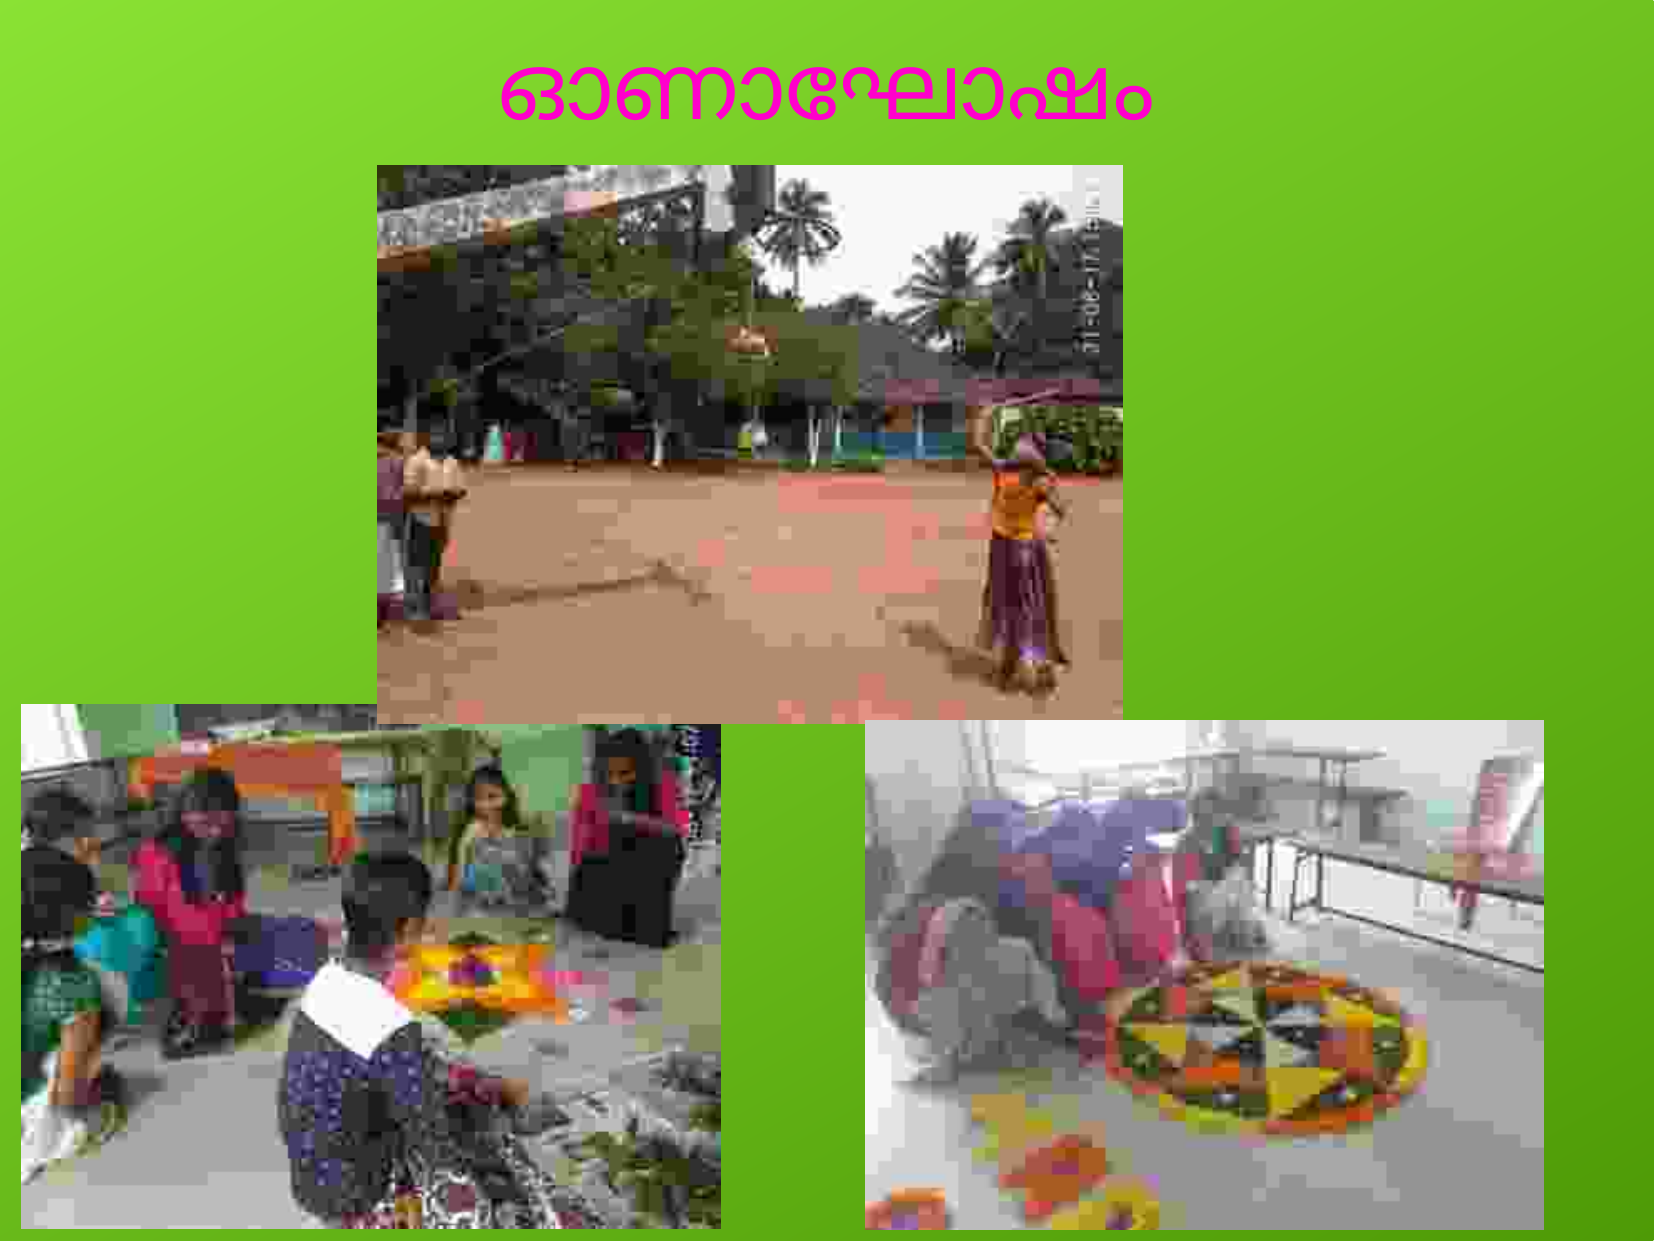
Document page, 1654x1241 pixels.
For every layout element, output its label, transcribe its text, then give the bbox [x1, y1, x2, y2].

picture [21, 201, 1544, 1230]
title ഓണാഘോഷം [82, 0, 1571, 201]
